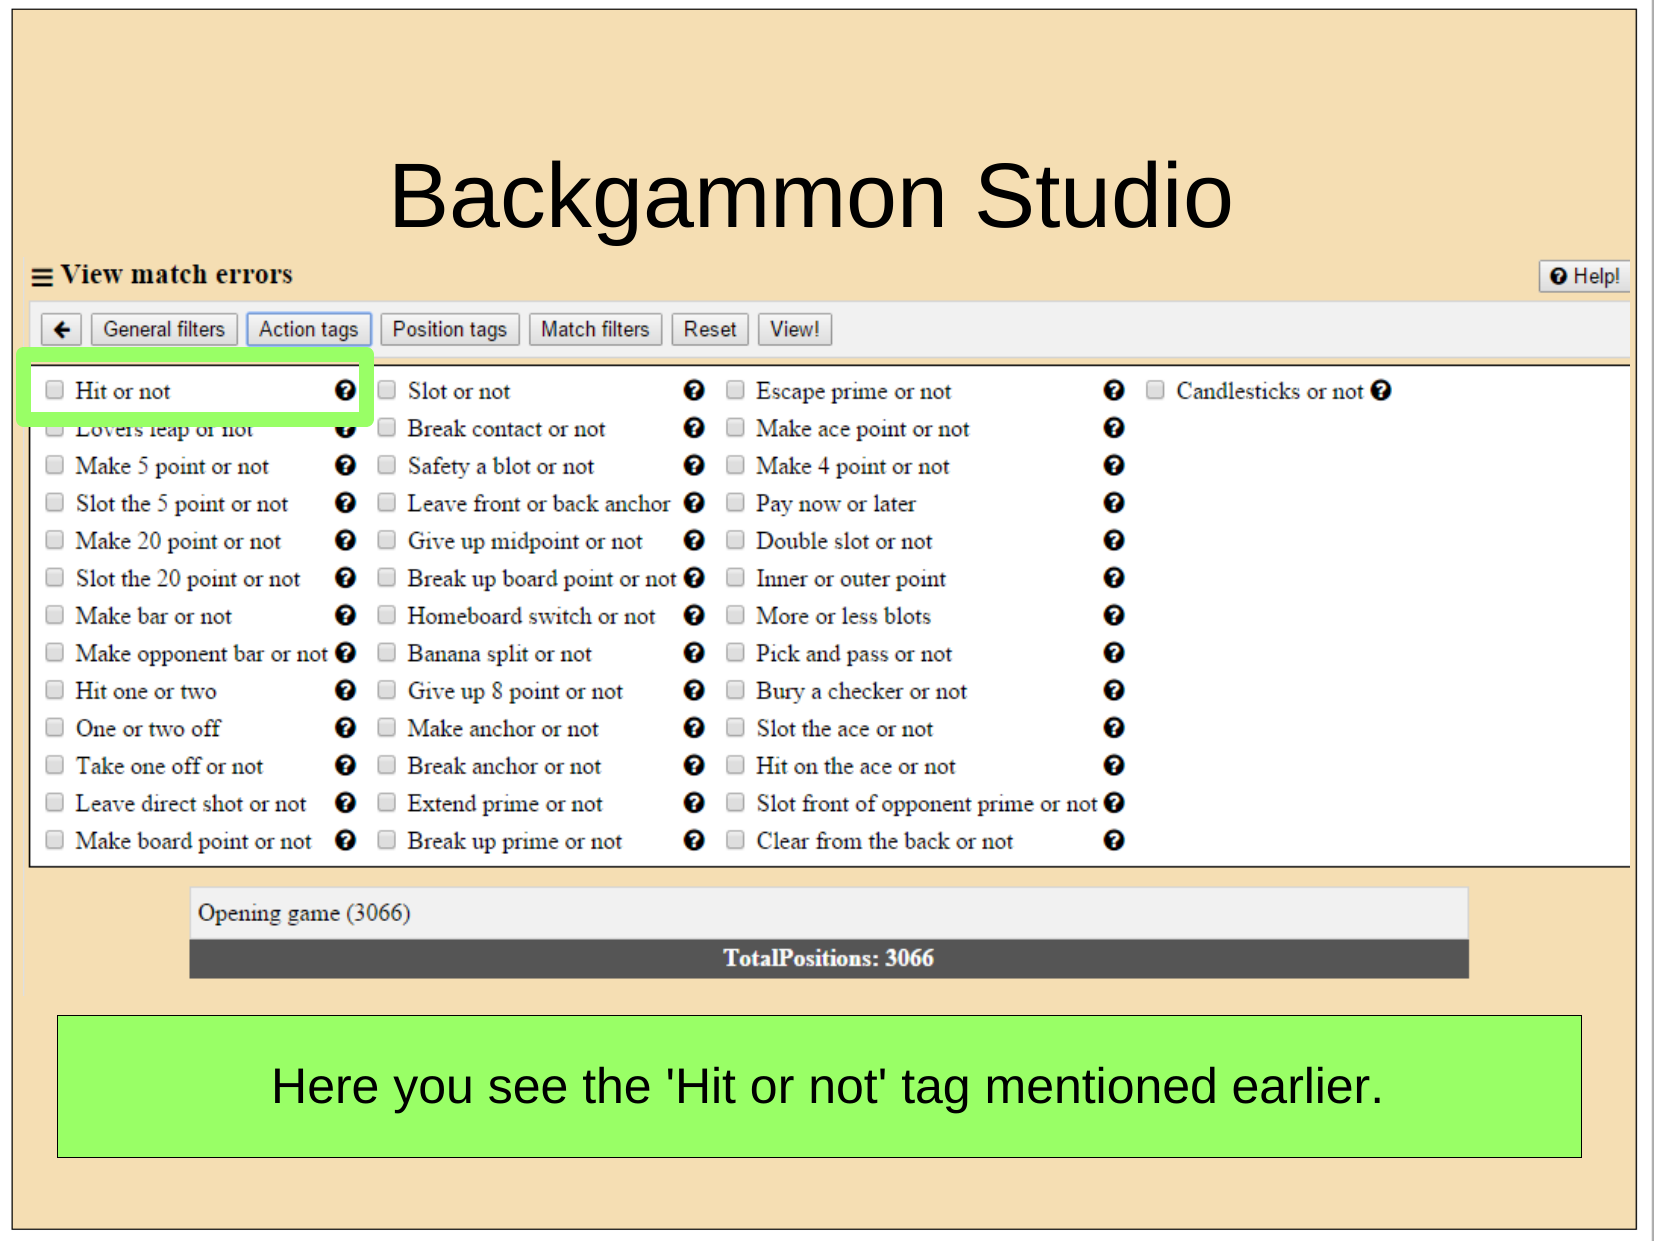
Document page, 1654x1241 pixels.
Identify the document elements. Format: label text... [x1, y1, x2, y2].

picture [0, 0, 1654, 1241]
title Backgammon Studio [118, 112, 1506, 257]
text_box Here you see the 'Hit or not' tag mentioned earlier. [57, 1015, 1582, 1158]
